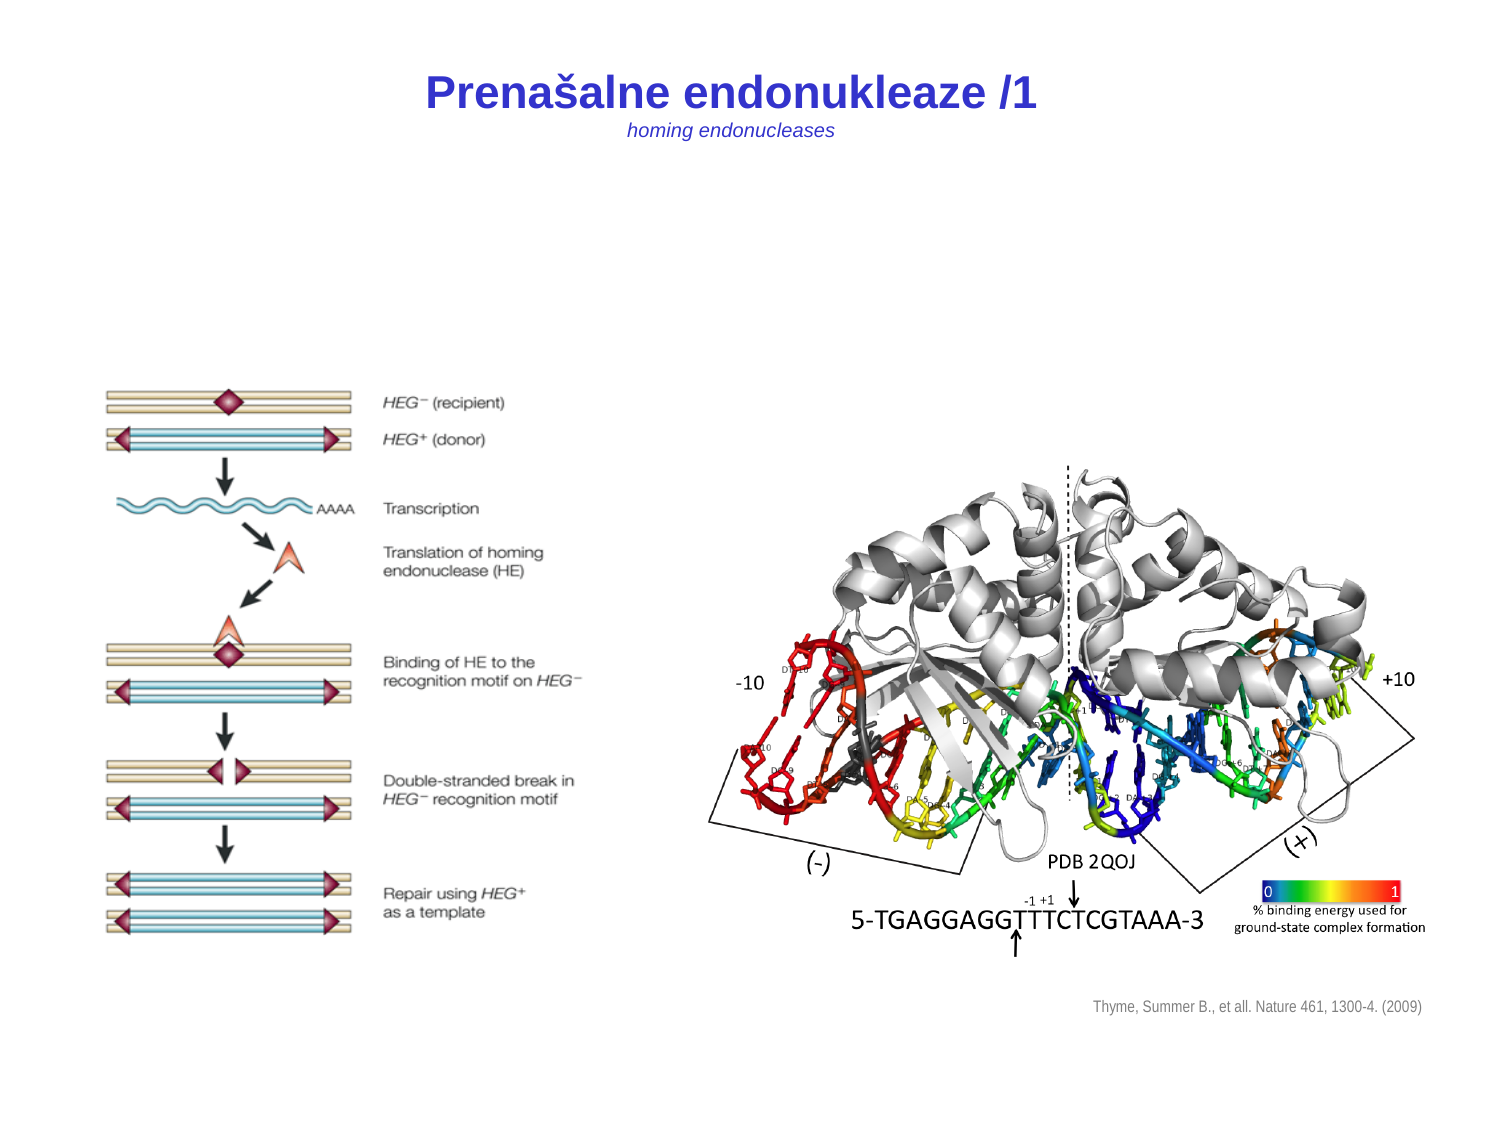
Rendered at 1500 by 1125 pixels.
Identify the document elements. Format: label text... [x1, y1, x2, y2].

text_box Prenašalne endonukleaze /1 homing endonucleases [98, 54, 1365, 150]
picture [702, 444, 1438, 976]
text_box Thyme, Summer B., et all. Nature 461, 1300-4. (2009) [731, 988, 1438, 1024]
picture [76, 373, 597, 953]
